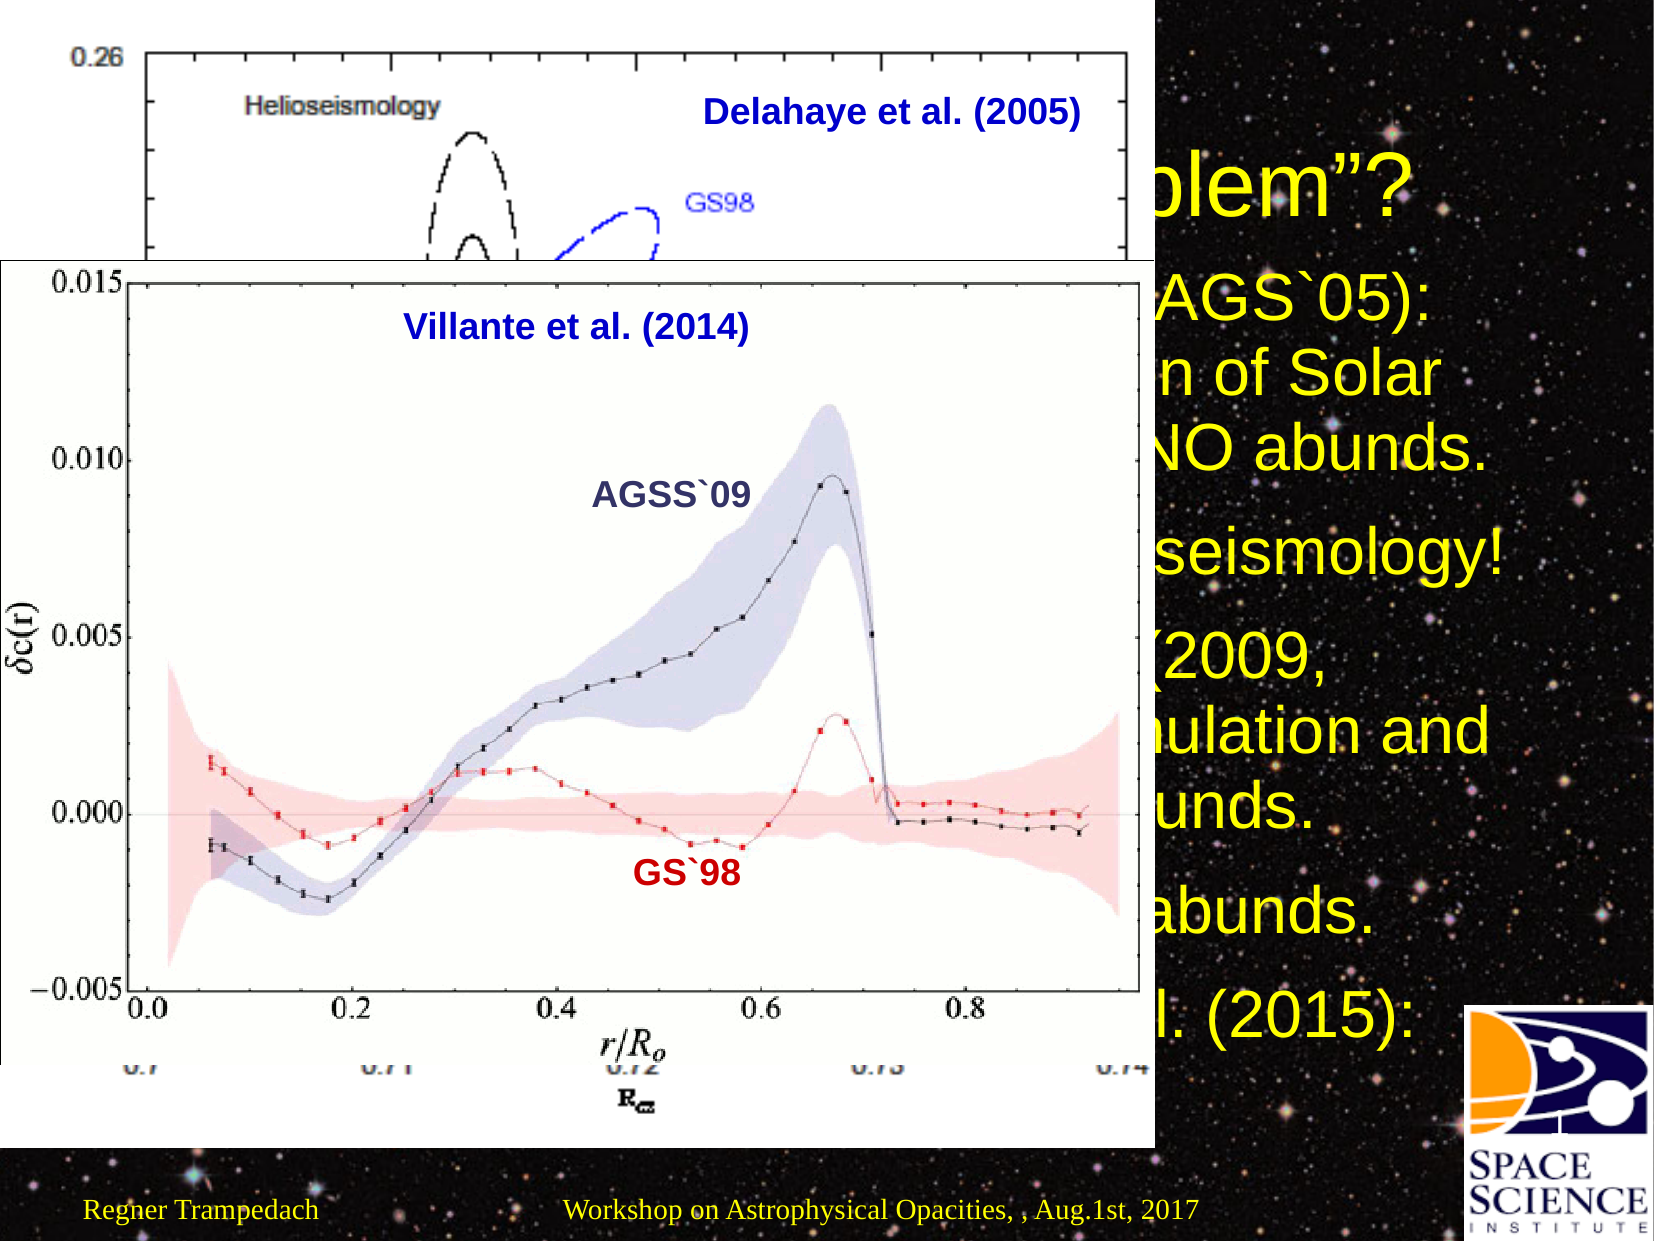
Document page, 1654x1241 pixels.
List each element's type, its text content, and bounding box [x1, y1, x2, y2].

picture [0, 0, 1654, 1241]
title Heard about the “Solar Abundance Problem”? [1155, 30, 1571, 238]
list Asplund, Grevesse & Sauval (2005, AGS`05): Abundance analysis on 3D simulation of Solar atmosphere ⇒ ~2/3 of the 'old' CNO abunds. Wrecked havoc on solar models vs. seismology! Asplund, Grevesse, Sauval & Scott (2009, AGSS`09): New analysis, better simulation and atomic data ⇒ ~3/4 of 'old' CNO abunds. Caffau et al. (2011): 85-95% of 'old' abunds. Scott et al. (2015a,b), Grevesse et al. (2015): Minor changes from AGSS`09 [1155, 260, 1621, 1141]
